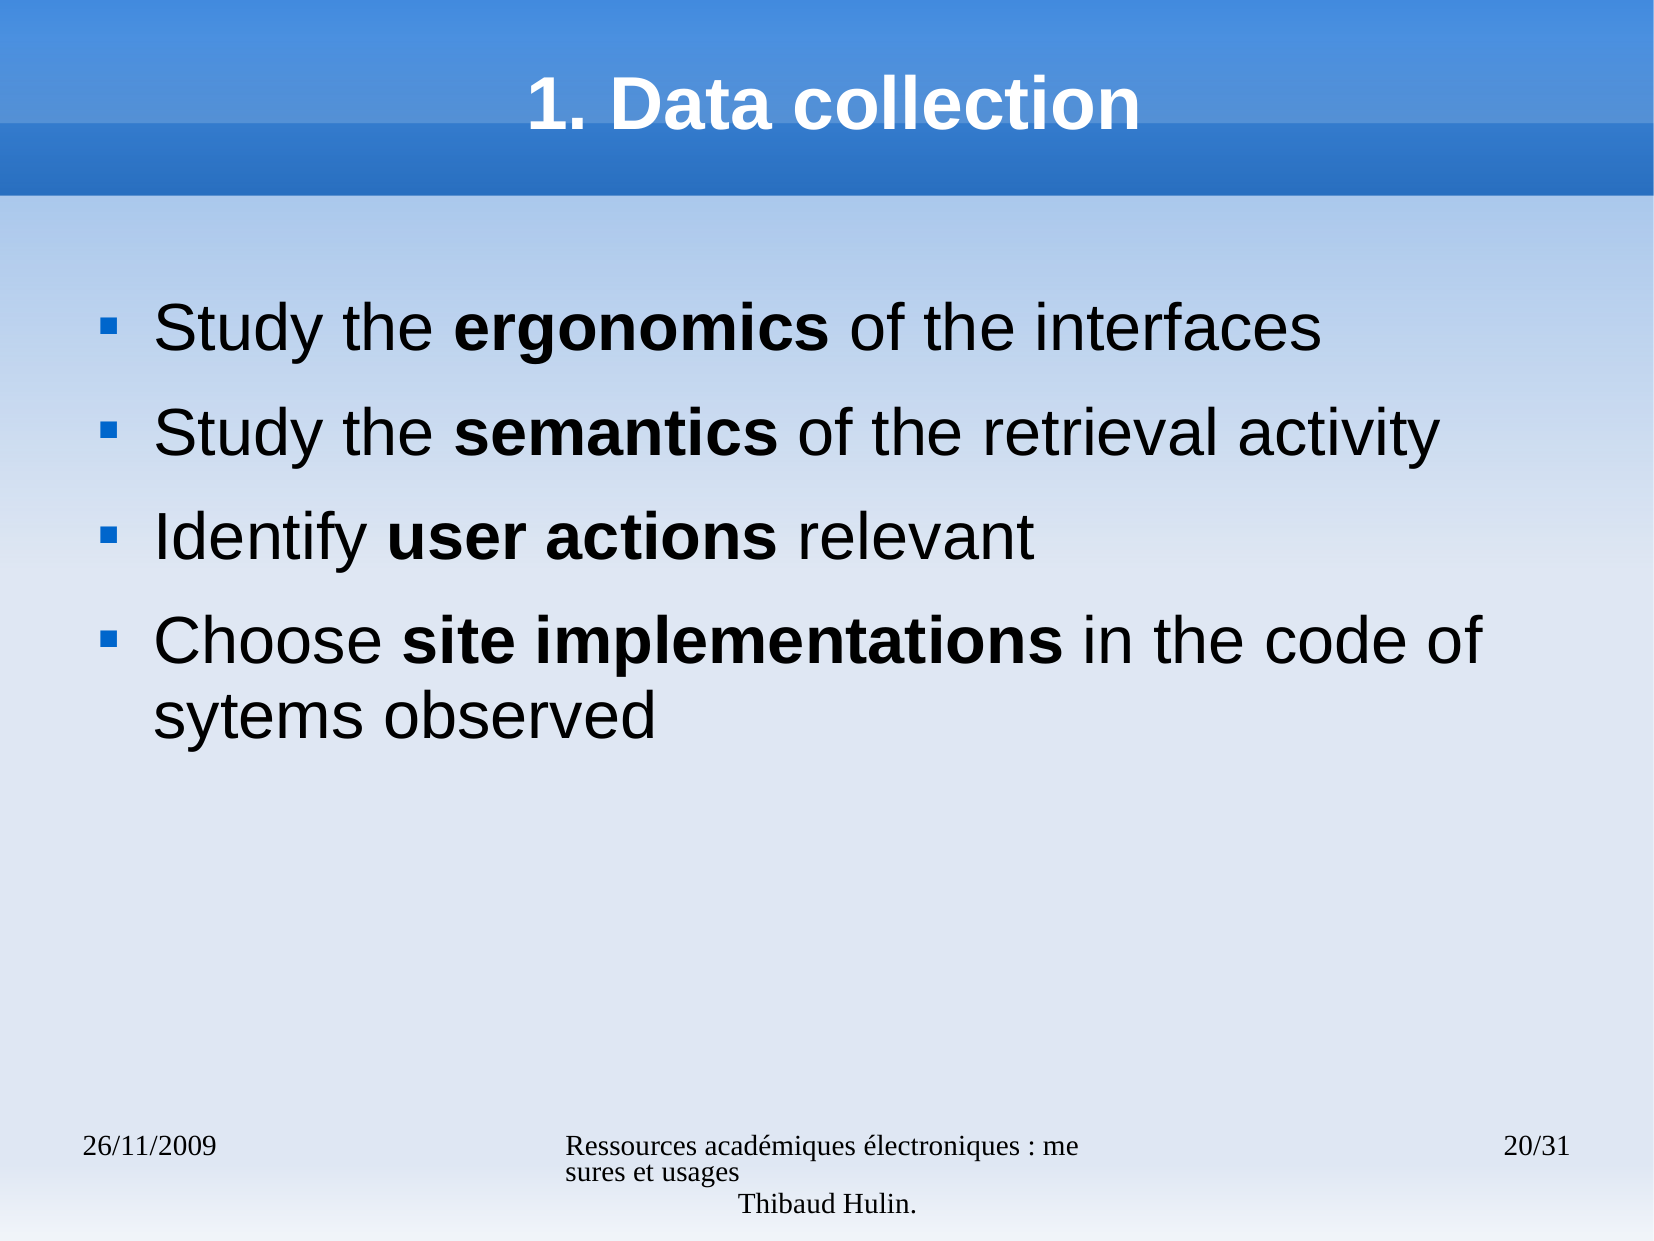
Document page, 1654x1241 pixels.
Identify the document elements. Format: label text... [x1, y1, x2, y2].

title 1. Data collection [76, 0, 1565, 208]
picture [0, 0, 1654, 1241]
list Study the ergonomics of the interfaces Study the semantics of the retrieval activity Identify user actions relevant Choose site implementations in the code of sytems observed [82, 290, 1571, 1094]
